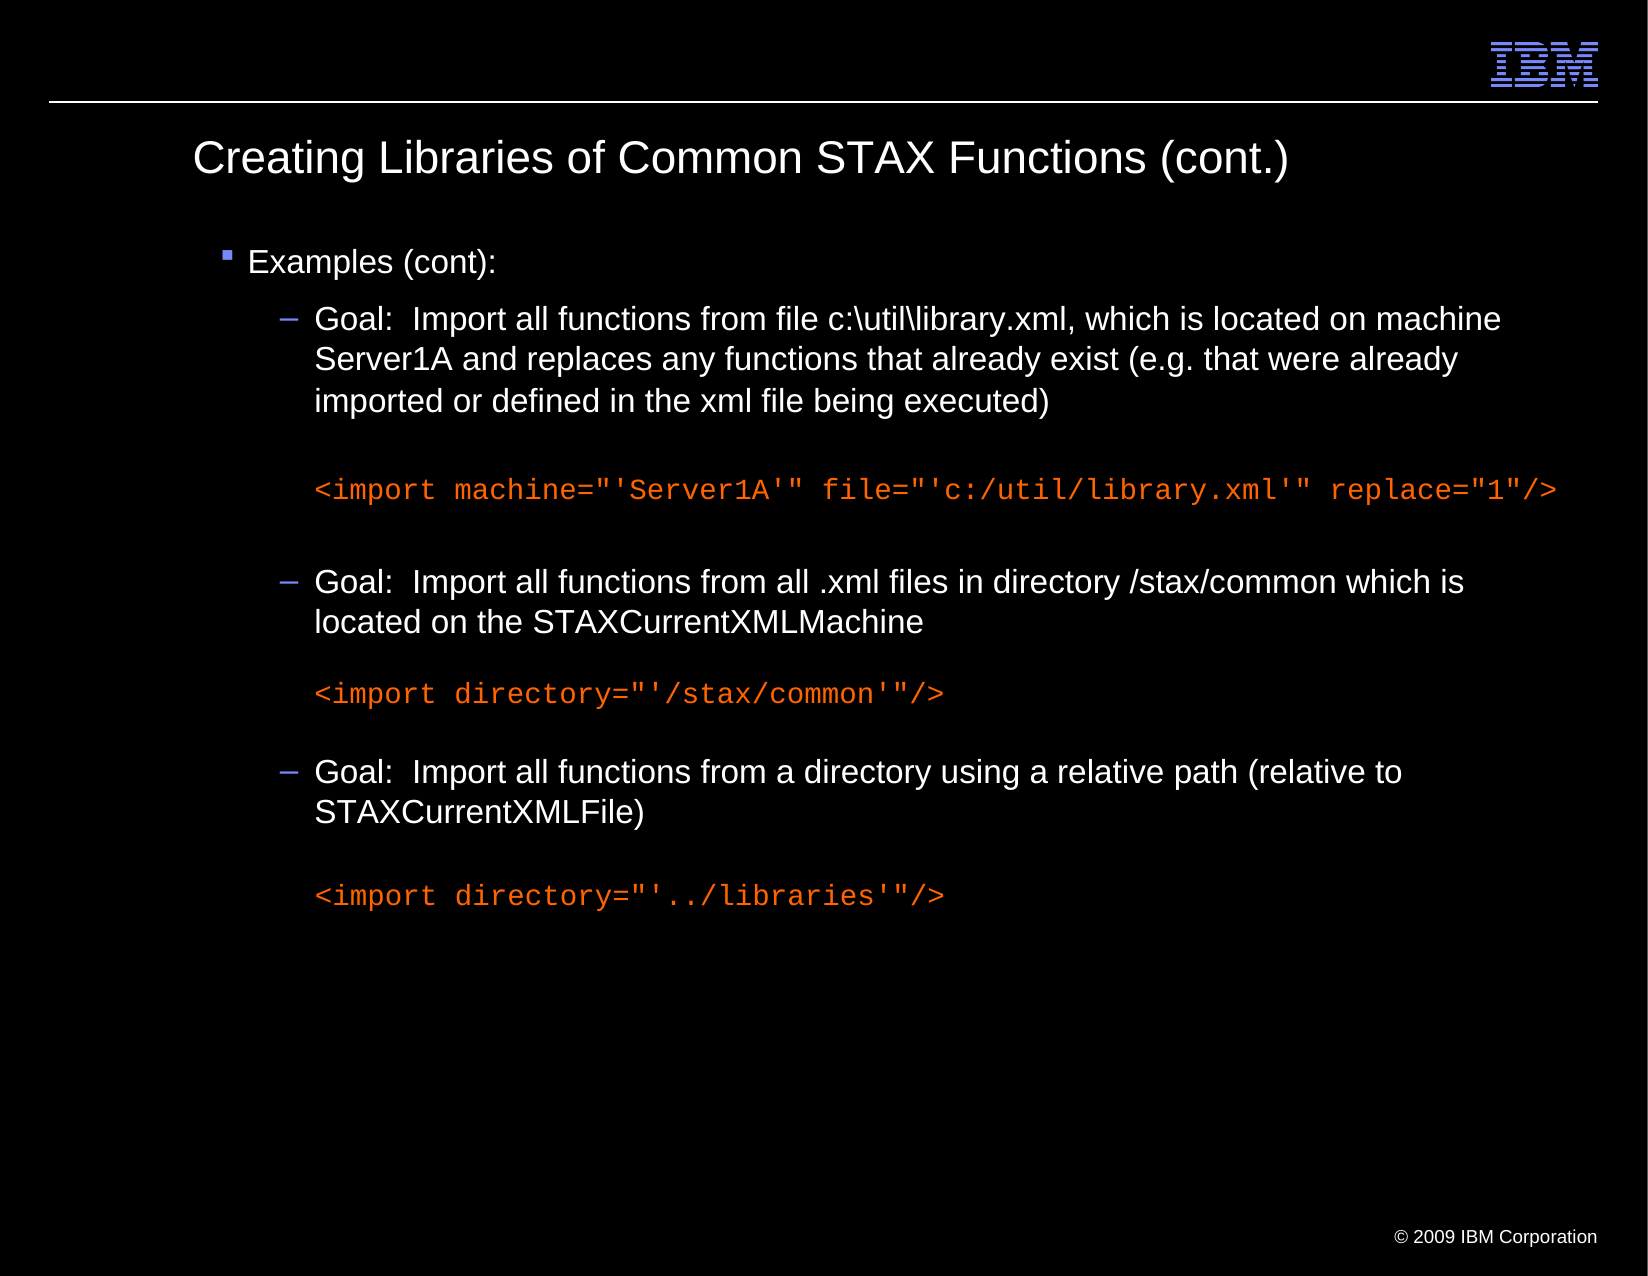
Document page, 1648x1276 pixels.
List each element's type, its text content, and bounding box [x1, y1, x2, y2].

text_box Examples (cont): Goal: Import all functions from file c:\util\library.xml, which is located on machine Server1A and replaces any functions that already exist (e.g. that were already imported or defined in the xml file being executed) <import machine="'Server1A'" file="'c:/util/library.xml'" replace="1"/> Goal: Import all functions from all .xml files in directory /stax/common which is located on the STAXCurrentXMLMachine <import directory="'/stax/common'"/> Goal: Import all functions from a directory using a relative path (relative to STAXCurrentXMLFile) <import directory="'../libraries'"/> [219, 240, 1570, 912]
picture [1491, 42, 1598, 87]
title Creating Libraries of Common STAX Functions (cont.) [175, 125, 1648, 219]
